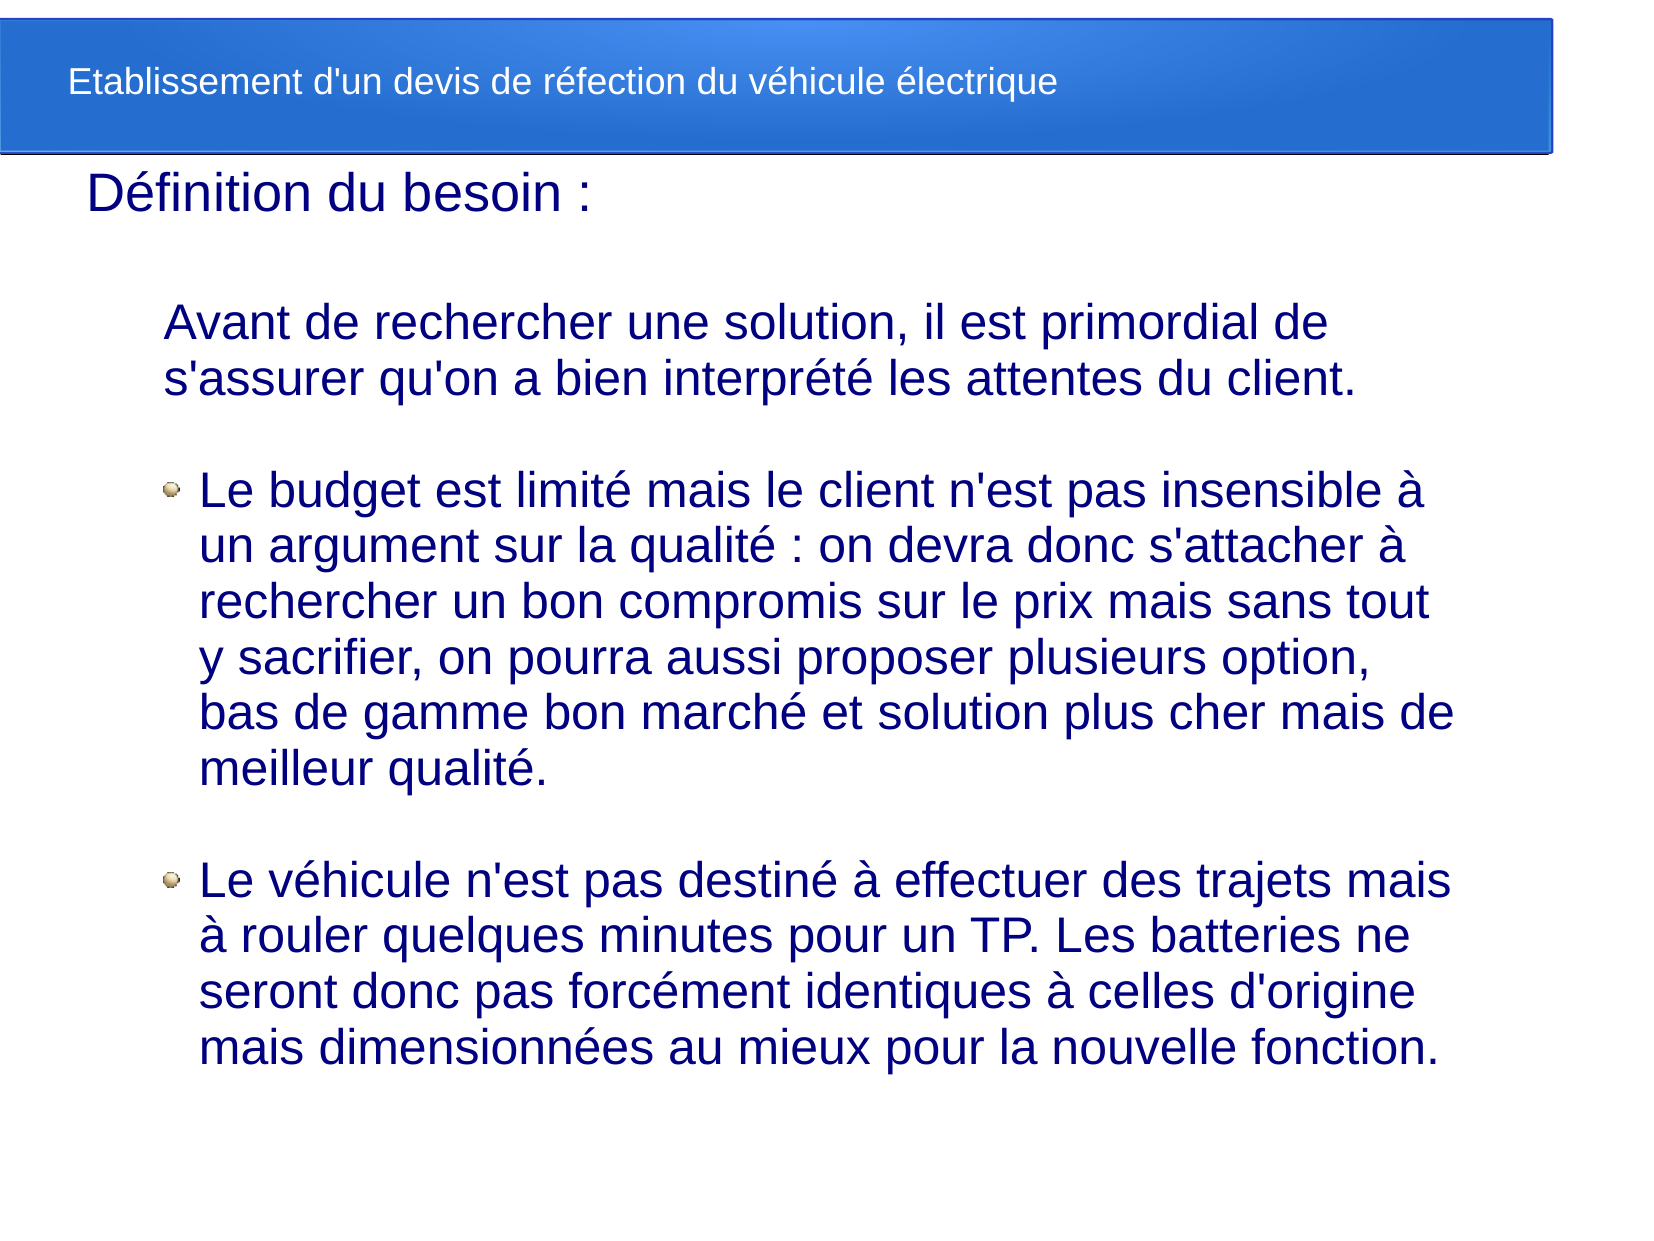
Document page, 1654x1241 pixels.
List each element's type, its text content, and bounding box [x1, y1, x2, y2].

text_box Définition du besoin : [71, 155, 638, 231]
text_box Etablissement d'un devis de réfection du véhicule électrique [53, 53, 1076, 111]
text_box Avant de rechercher une solution, il est primordial de s'assurer qu'on a bien interprété les attentes du client. Le budget est limité mais le client n'est pas insensible à un argument sur la qualité : on devra donc s'attacher à rechercher un bon compromis sur le prix mais sans tout y sacrifier, on pourra aussi proposer plusieurs option, bas de gamme bon marché et solution plus cher mais de meilleur qualité. Le véhicule n'est pas destiné à effectuer des trajets mais à rouler quelques minutes pour un TP. Les batteries ne seront donc pas forcément identiques à celles d'origine mais dimensionnées au mieux pour la nouvelle fonction. [148, 287, 1479, 1177]
